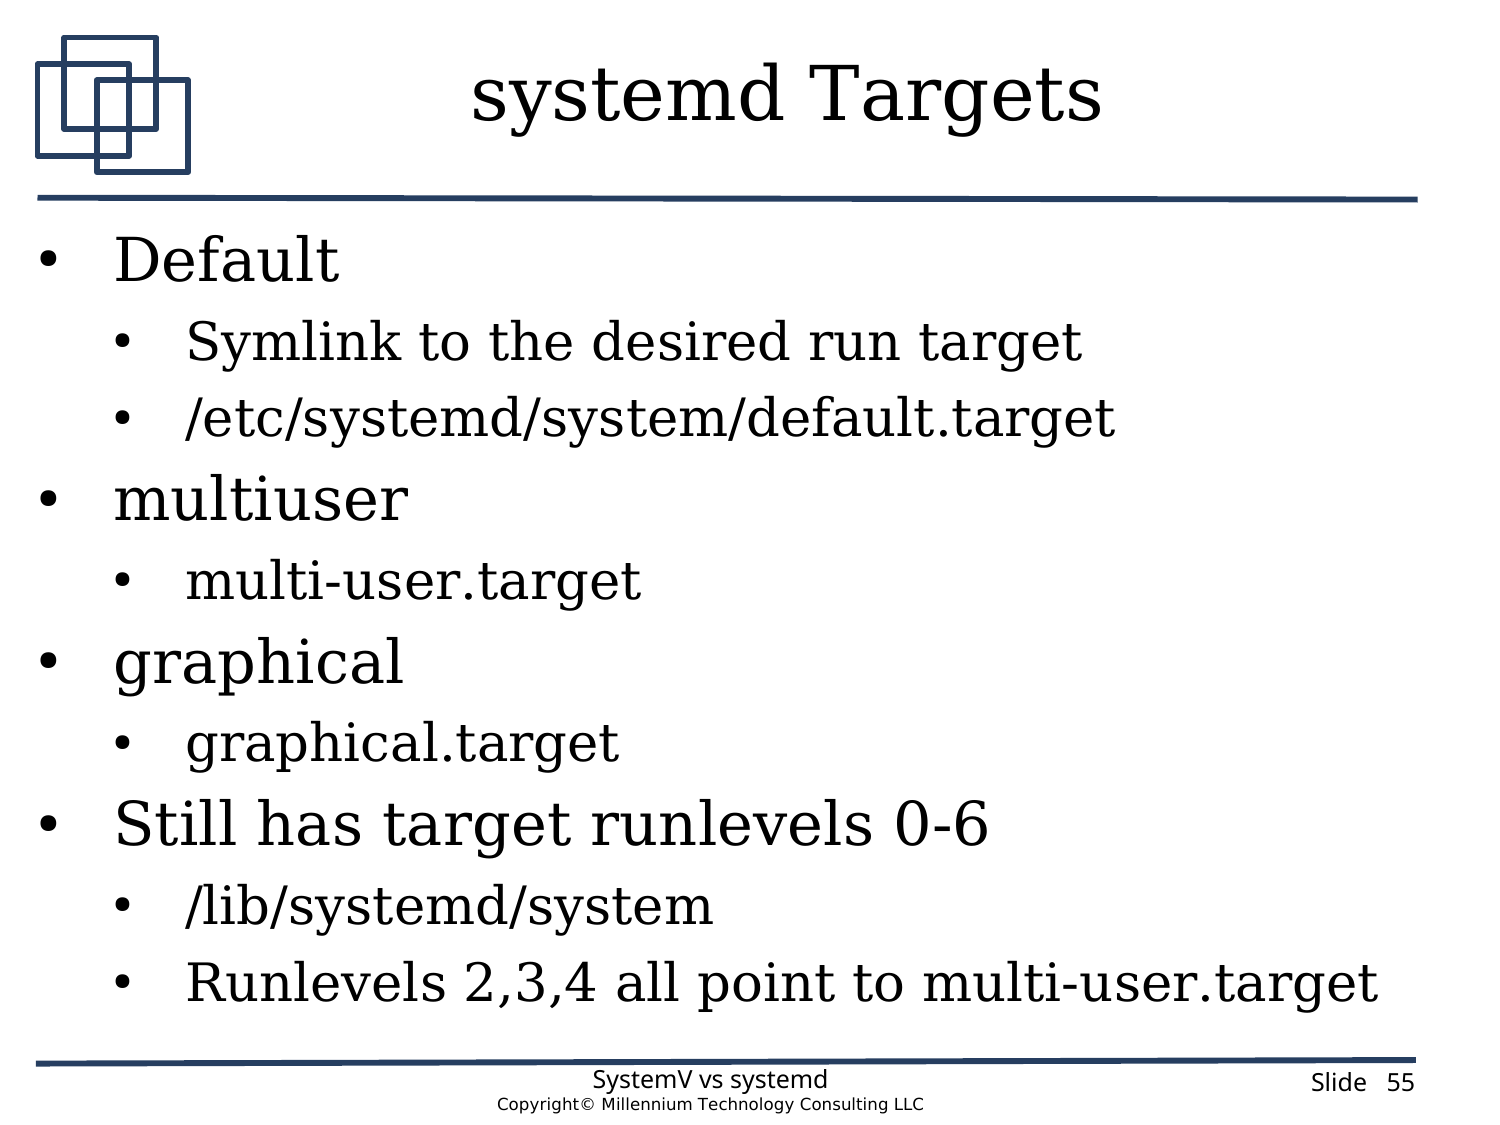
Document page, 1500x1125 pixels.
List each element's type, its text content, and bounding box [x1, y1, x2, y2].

list Default Symlink to the desired run target /etc/systemd/system/default.target multiuser multi-user.target graphical graphical.target Still has target runlevels 0-6 /lib/systemd/system Runlevels 2,3,4 all point to multi-user.target [37, 224, 1425, 1051]
title systemd Targets [150, 0, 1425, 188]
